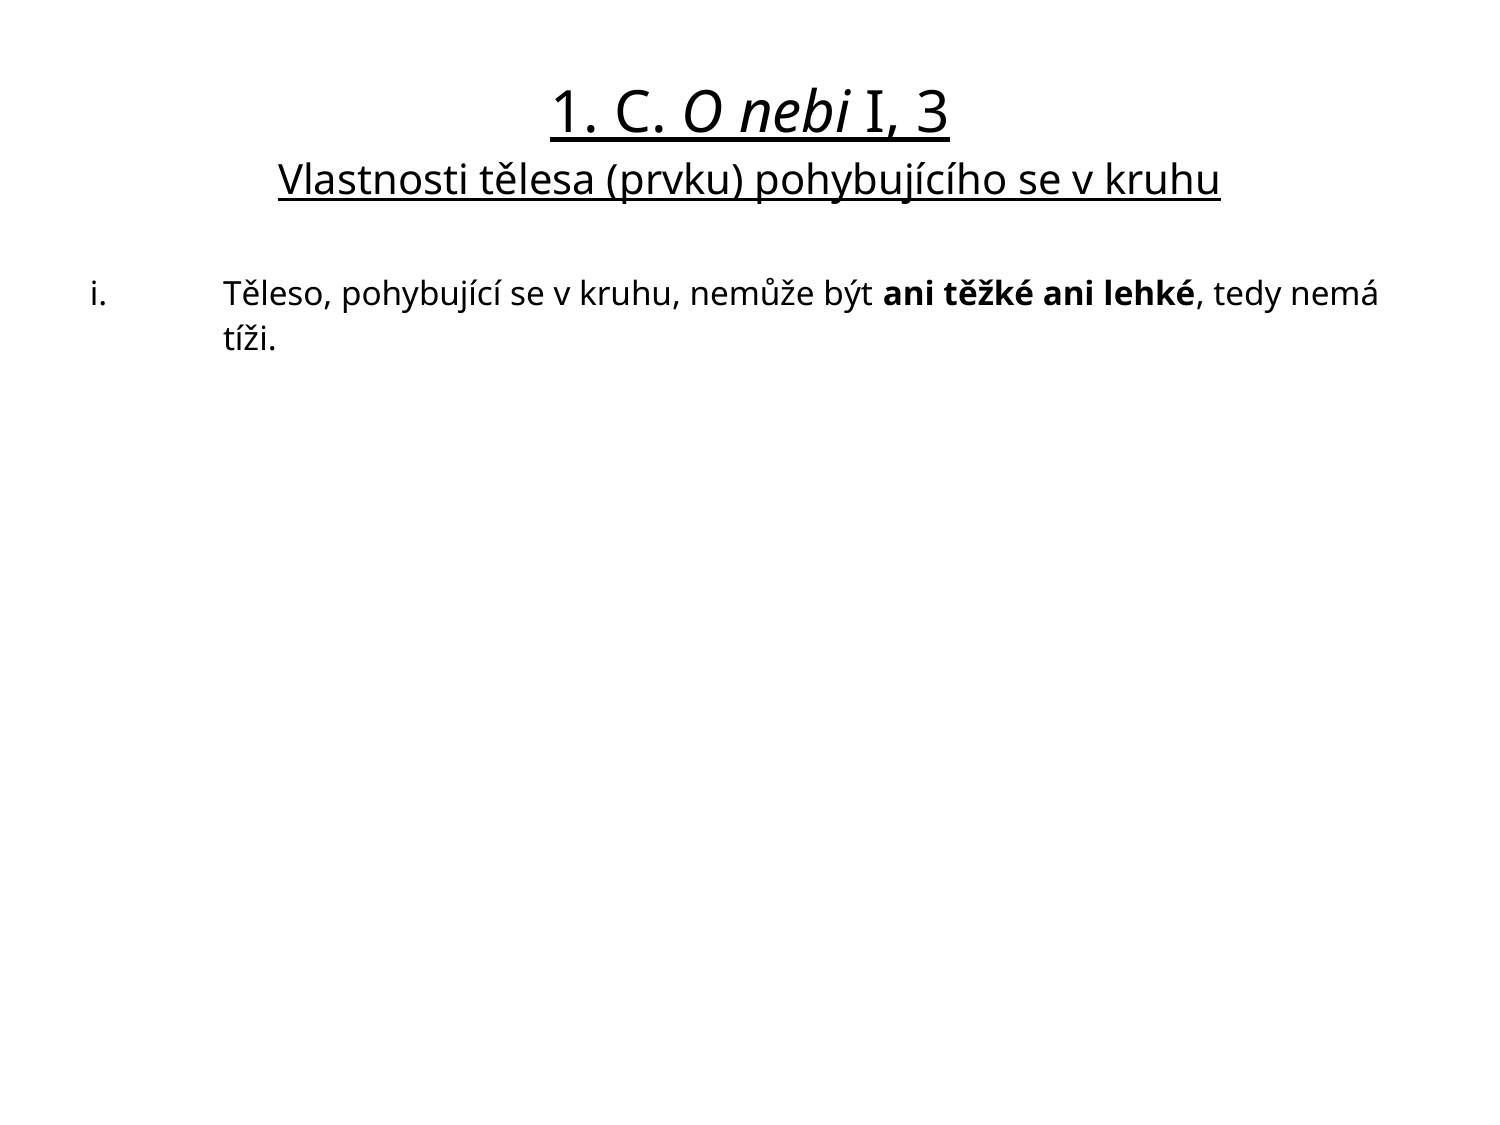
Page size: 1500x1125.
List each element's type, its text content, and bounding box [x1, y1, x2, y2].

list Těleso, pohybující se v kruhu, nemůže být ani těžké ani lehké, tedy nemá tíži. [75, 262, 1426, 1006]
title 1. C. O nebi I, 3 Vlastnosti tělesa (prvku) pohybujícího se v kruhu [75, 45, 1426, 233]
